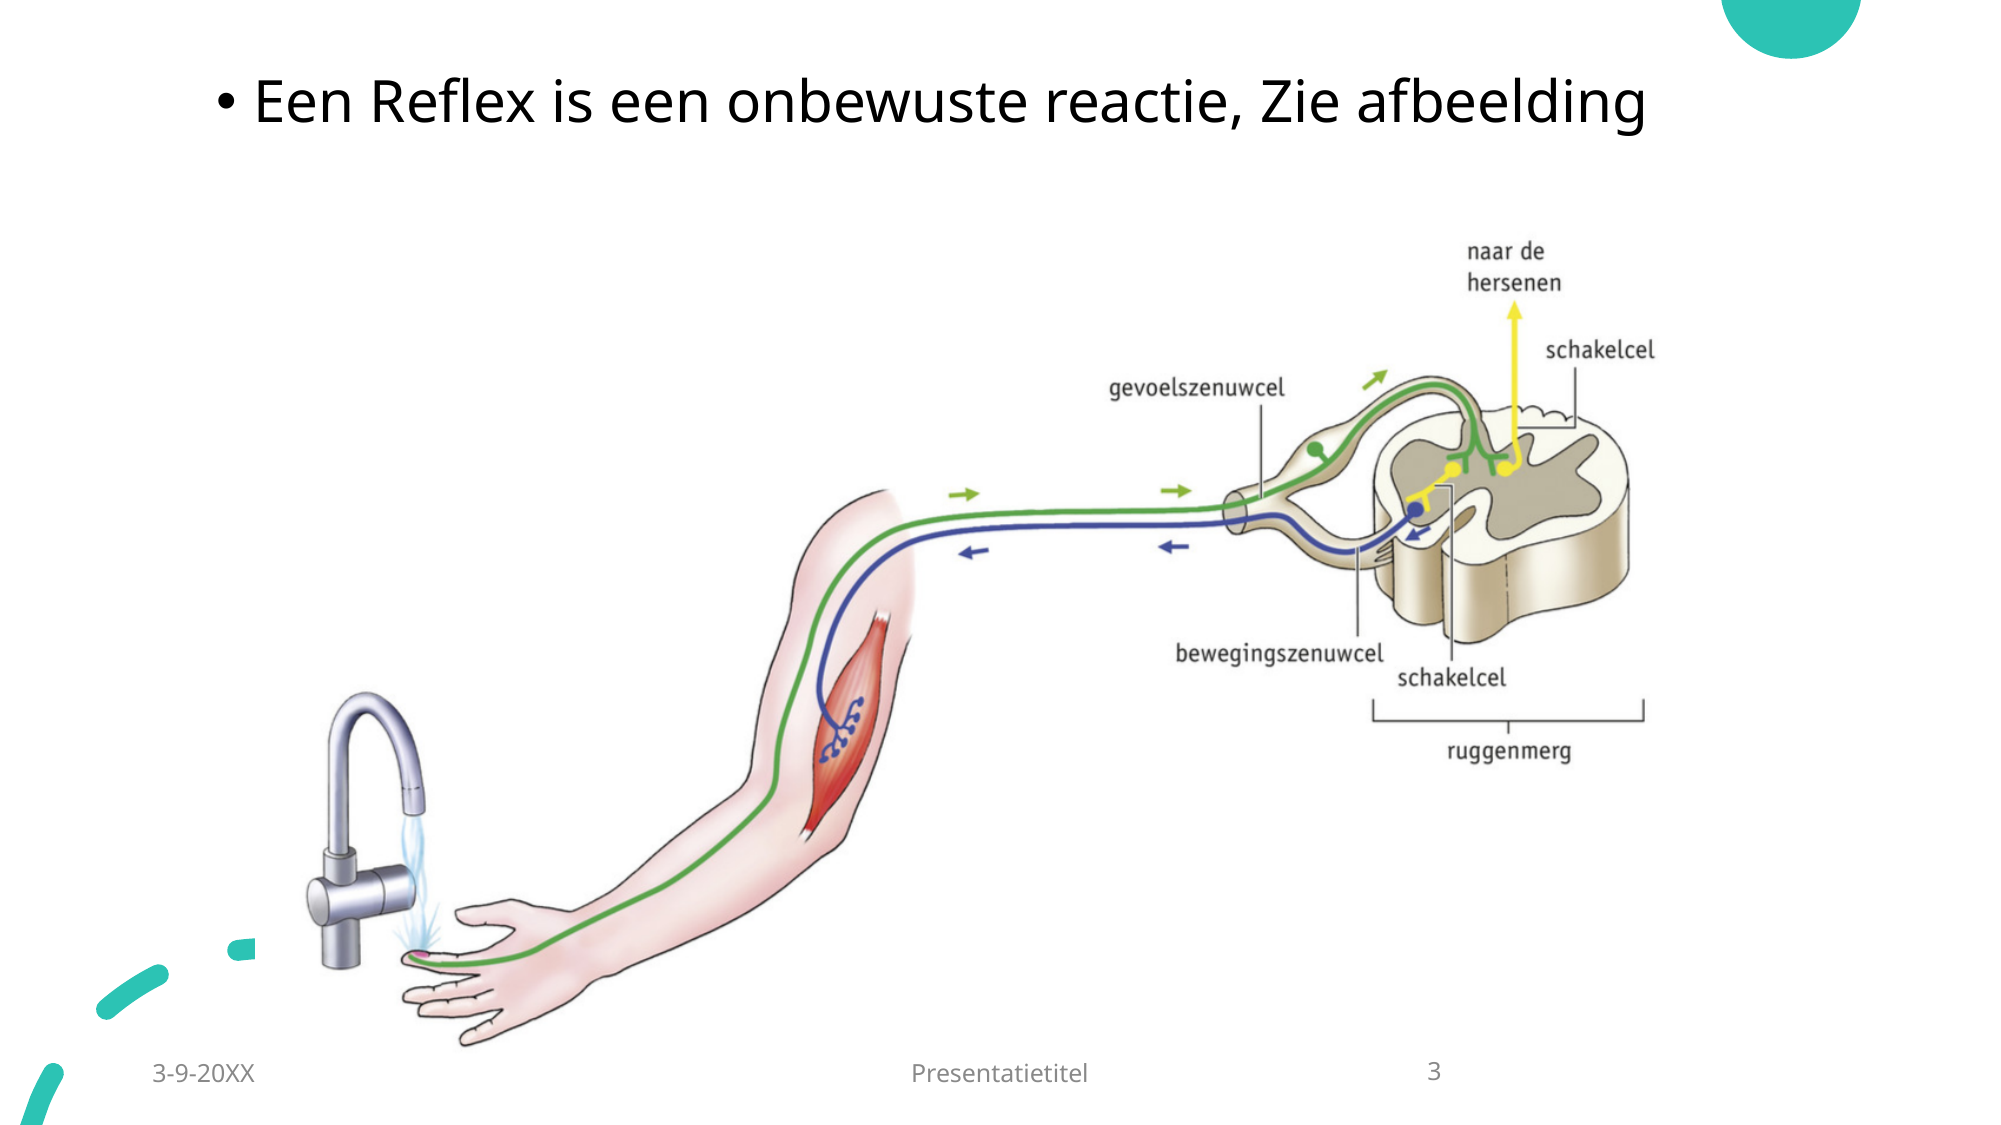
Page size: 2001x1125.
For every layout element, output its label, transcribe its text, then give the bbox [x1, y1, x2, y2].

text_box 3-9-20XX [137, 1042, 588, 1103]
text_box Presentatietitel [662, 1057, 1338, 1103]
list Een Reflex is een onbewuste reactie, Zie afbeelding [201, 64, 1814, 947]
picture [255, 213, 1745, 1057]
text_box 3 [1412, 1042, 1863, 1103]
